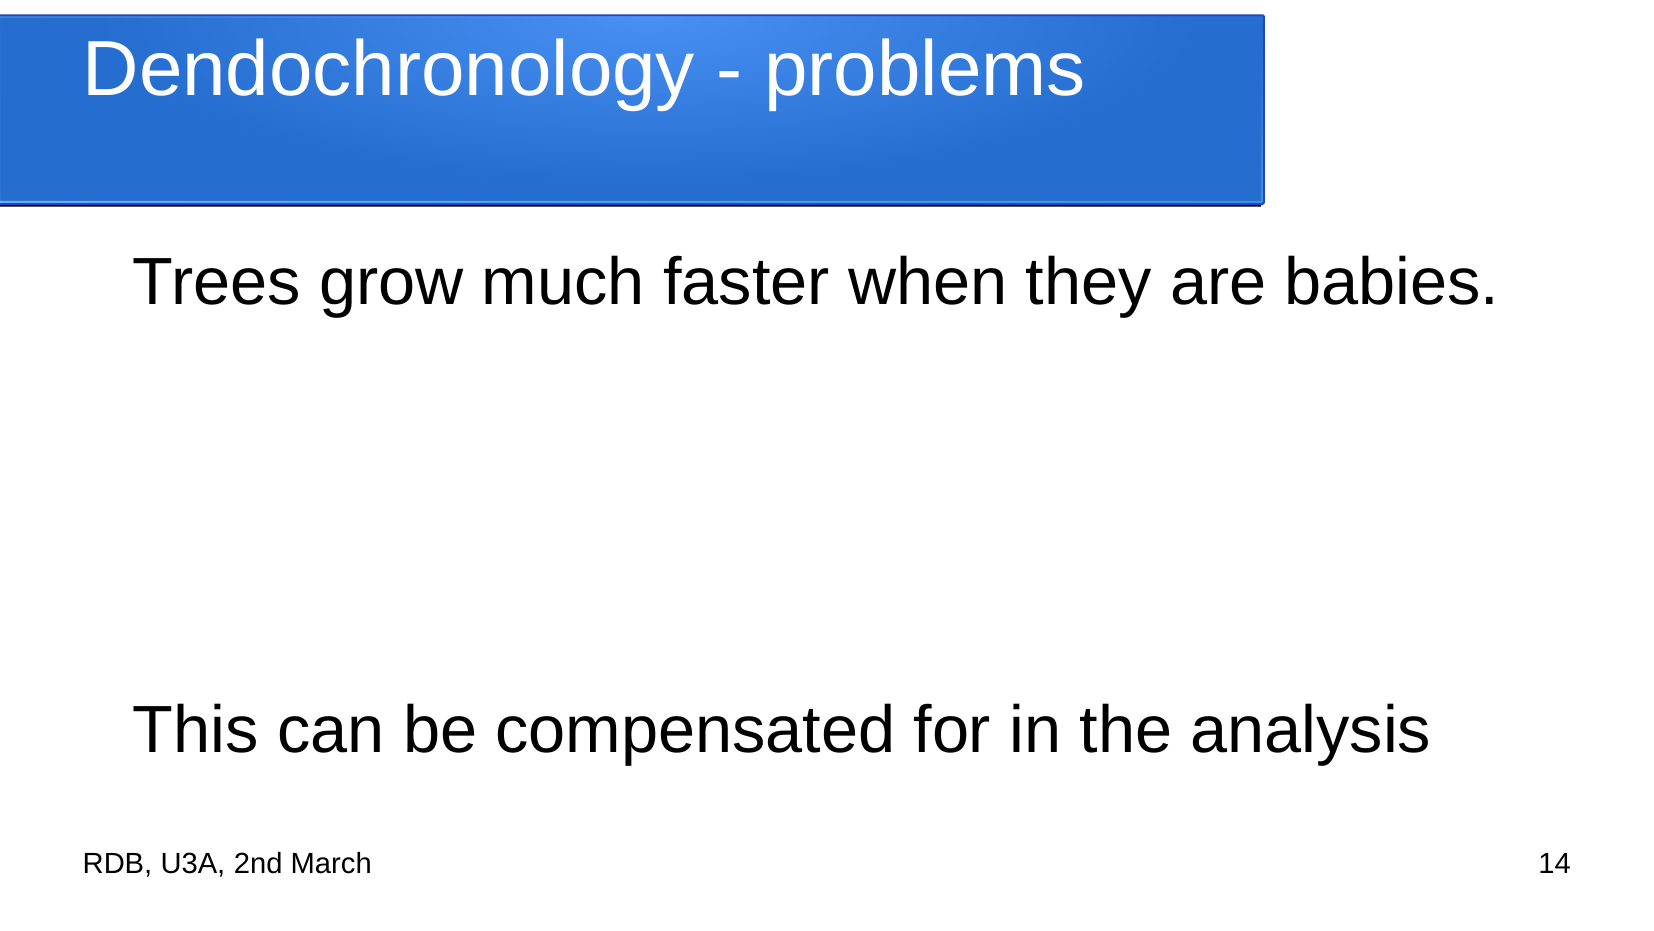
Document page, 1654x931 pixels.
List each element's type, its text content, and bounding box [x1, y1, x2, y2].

text_box Trees grow much faster when they are babies. This can be compensated for in the analysis [118, 236, 1630, 827]
title Dendochronology - problems [82, 24, 1235, 200]
